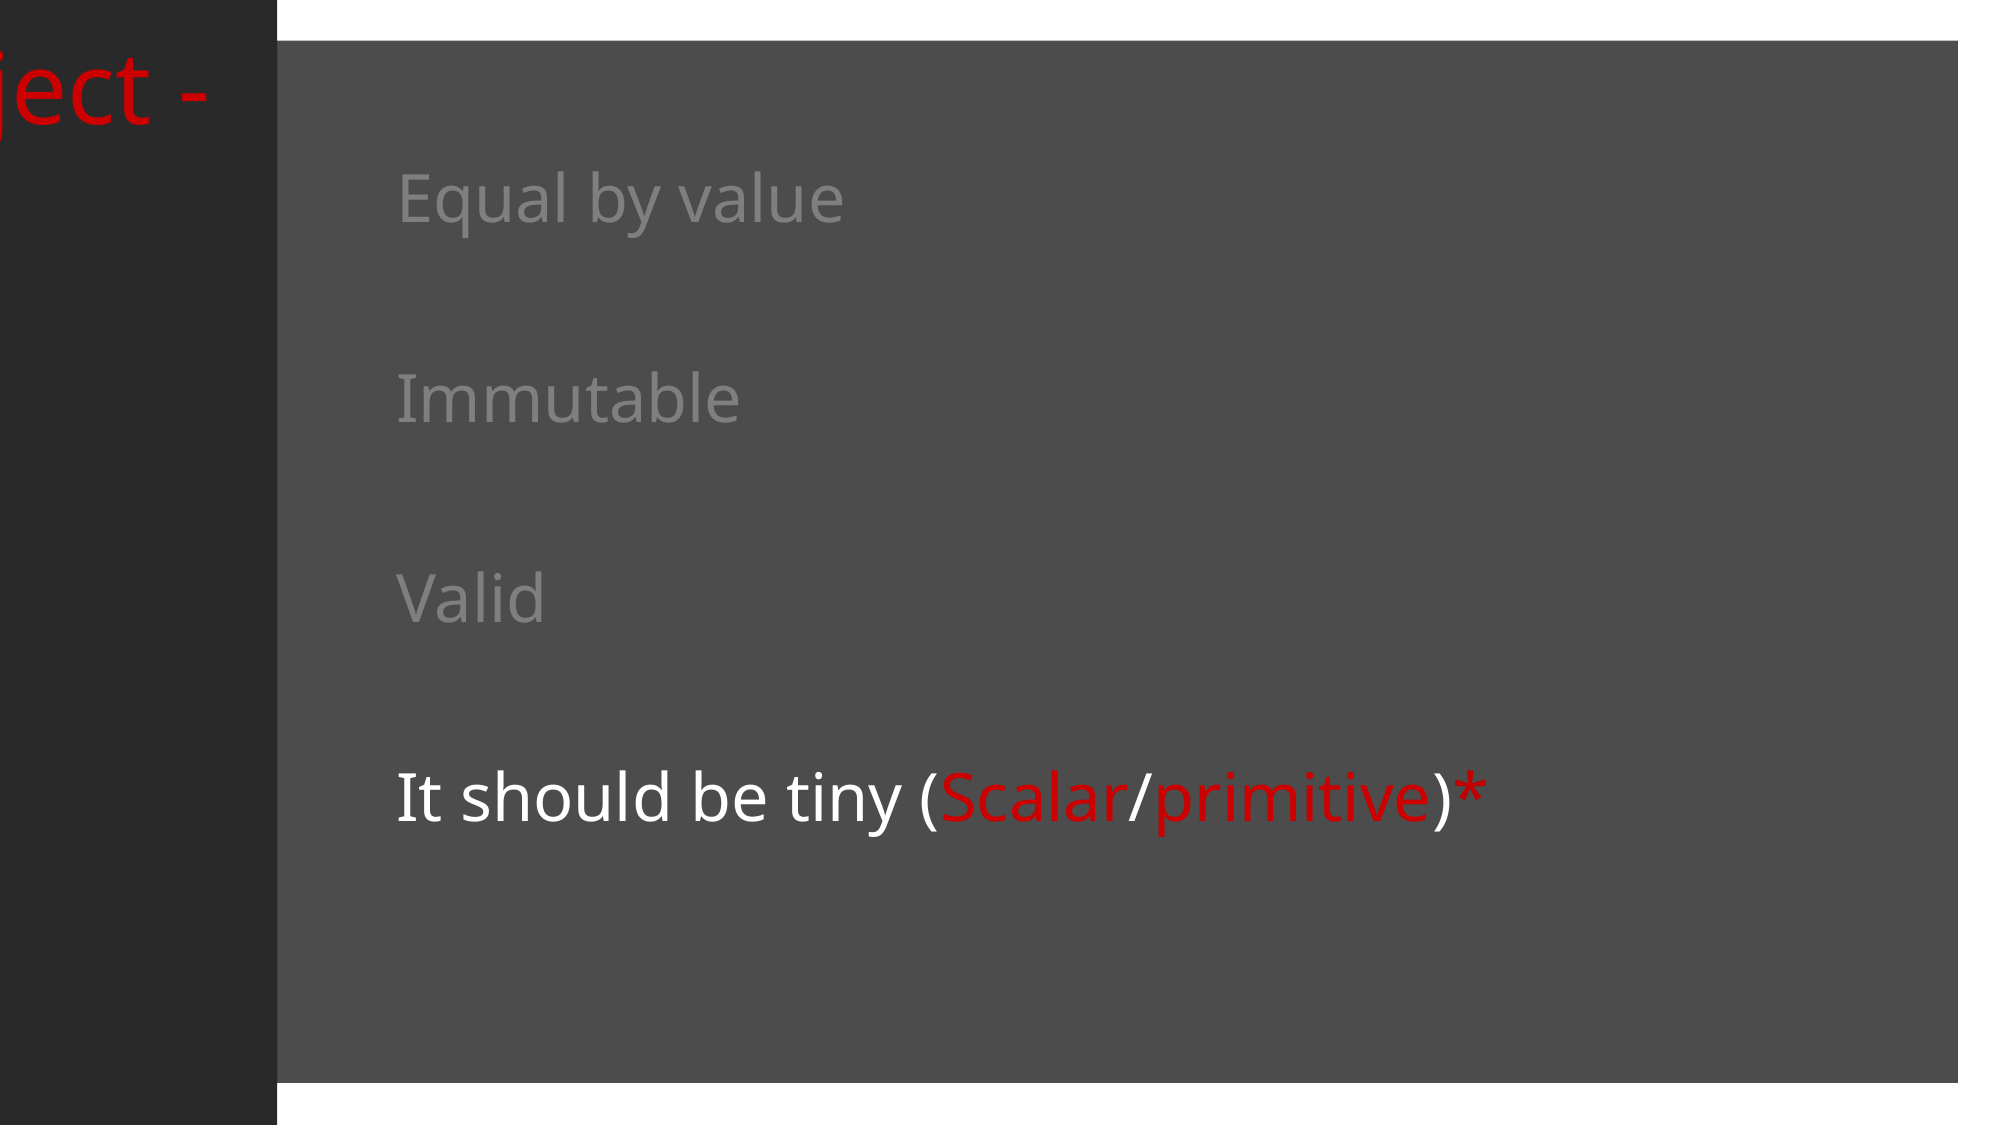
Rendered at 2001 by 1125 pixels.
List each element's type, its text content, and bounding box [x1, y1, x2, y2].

text_box [0, 0, 1958, 1125]
text_box Equal by value Immutable Valid It should be tiny (Scalar/primitive)* [381, 28, 1660, 816]
text_box ----- single value object - [74, 17, 226, 1115]
